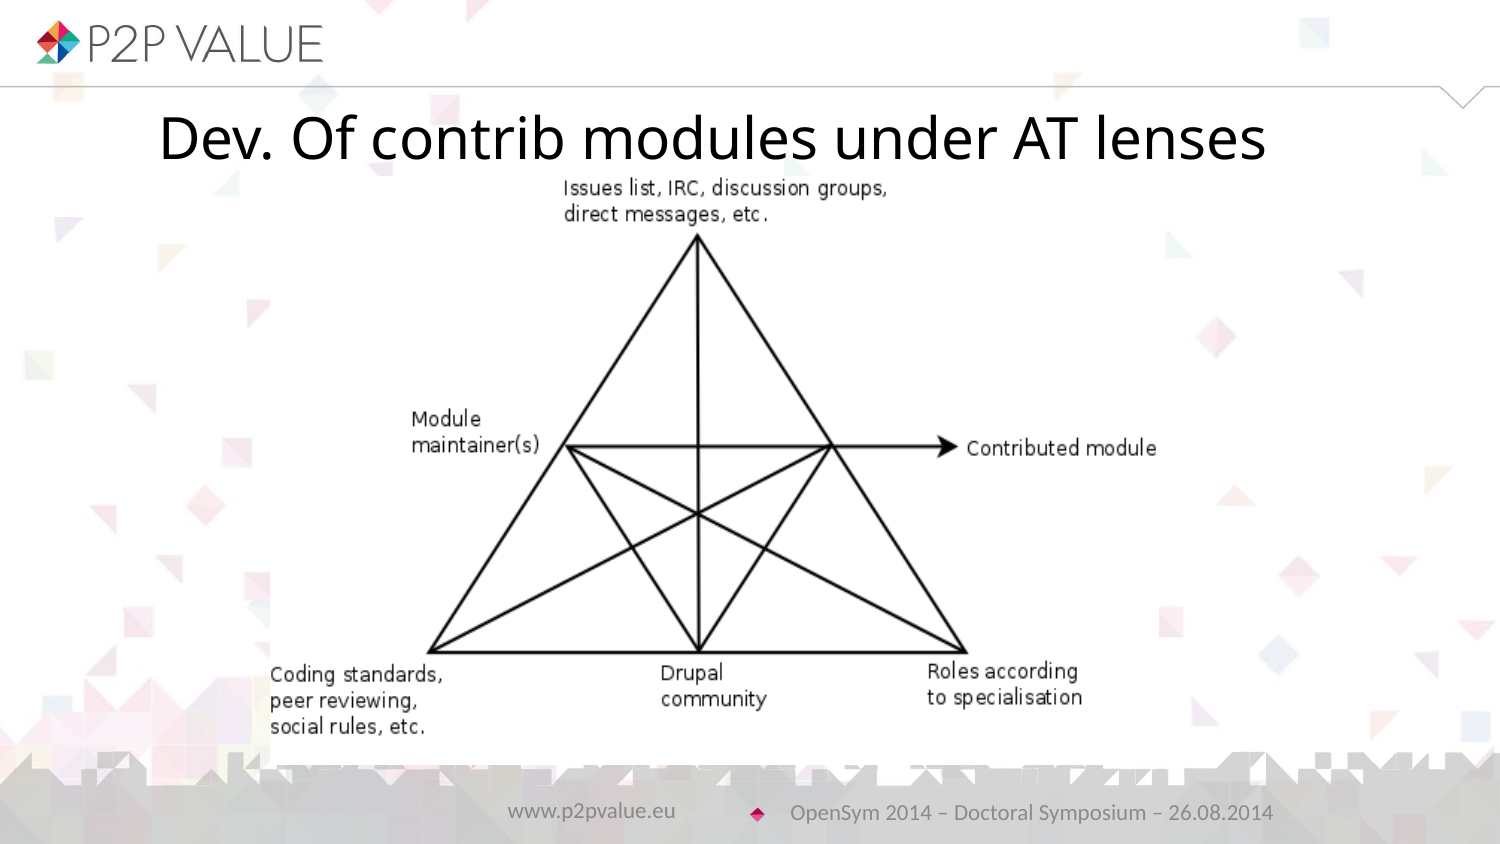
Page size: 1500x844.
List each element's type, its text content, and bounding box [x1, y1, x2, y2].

picture [0, 0, 1500, 844]
text_box OpenSym 2014 – Doctoral Symposium – 26.08.2014 [777, 788, 1470, 834]
text_box www.p2pvalue.eu [501, 789, 720, 829]
title Dev. Of contrib modules under AT lenses [60, 92, 1366, 181]
